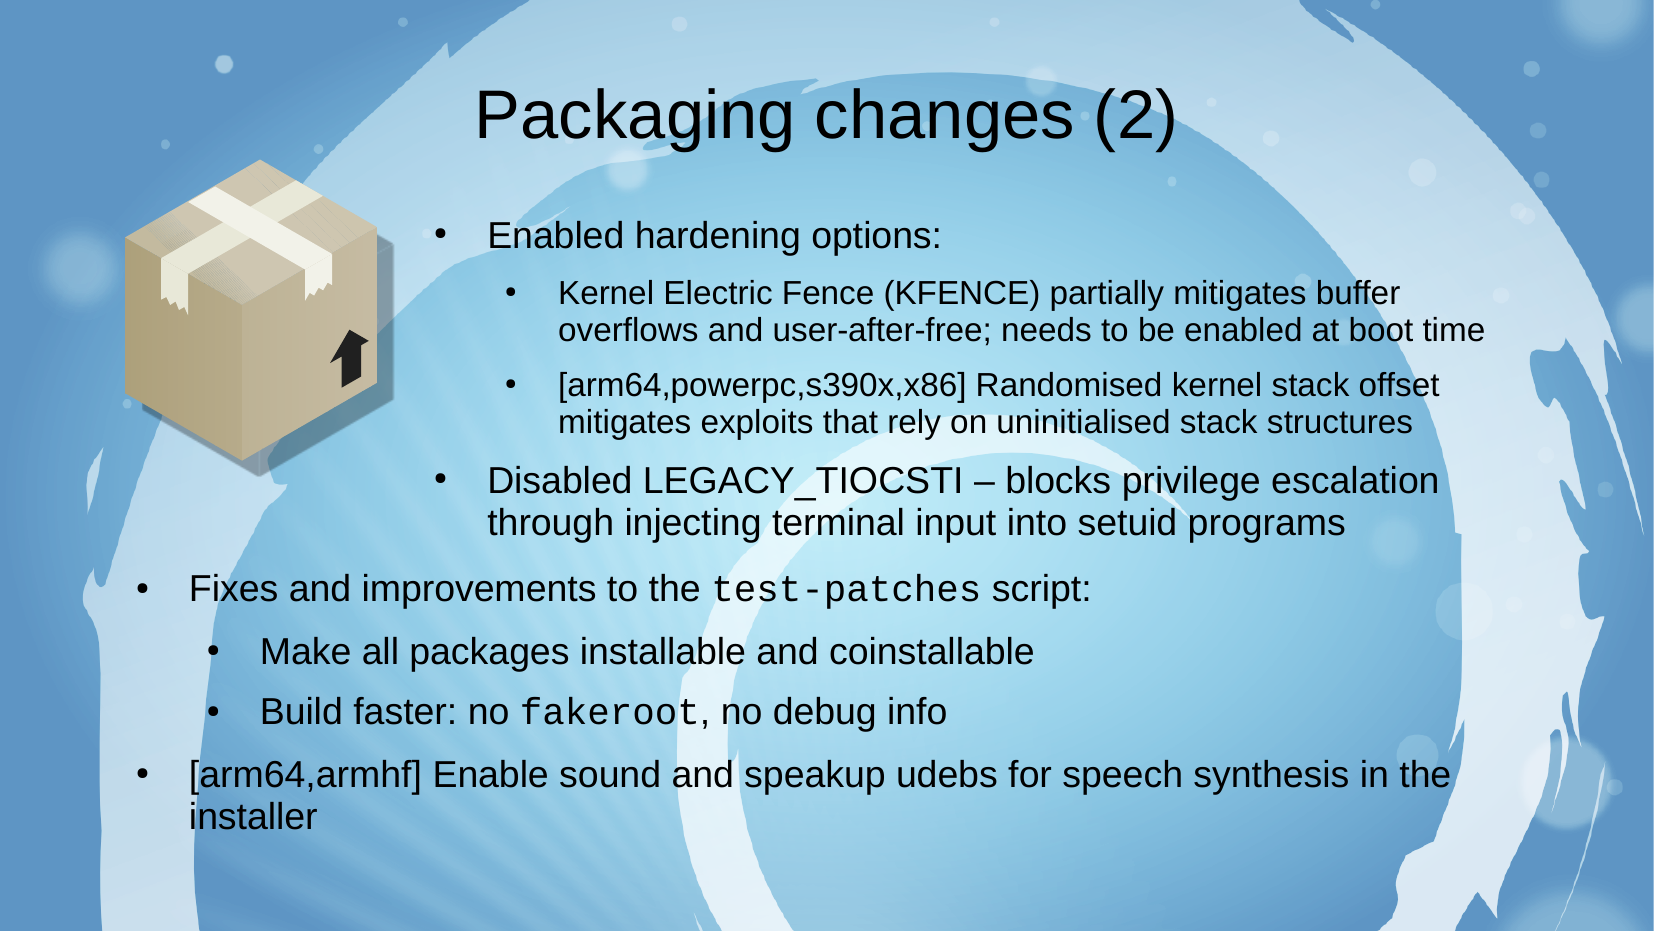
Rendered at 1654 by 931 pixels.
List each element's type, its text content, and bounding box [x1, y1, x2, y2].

picture [0, 0, 1654, 931]
title Packaging changes (2) [118, 37, 1536, 193]
list Fixes and improvements to the test-patches script: Make all packages installable and coinstallable Build faster: no fakeroot, no debug info [arm64,armhf] Enable sound and speakup udebs for speech synthesis in the installer [118, 566, 1536, 832]
text_box Enabled hardening options: Kernel Electric Fence (KFENCE) partially mitigates buffer overflows and user-after-free; needs to be enabled at boot time [arm64,powerpc,s390x,x86] Randomised kernel stack offset mitigates exploits that rely on uninitialised stack structures Disabled LEGACY_TIOCSTI – blocks privilege escalation through injecting terminal input into setuid programs [401, 206, 1536, 551]
